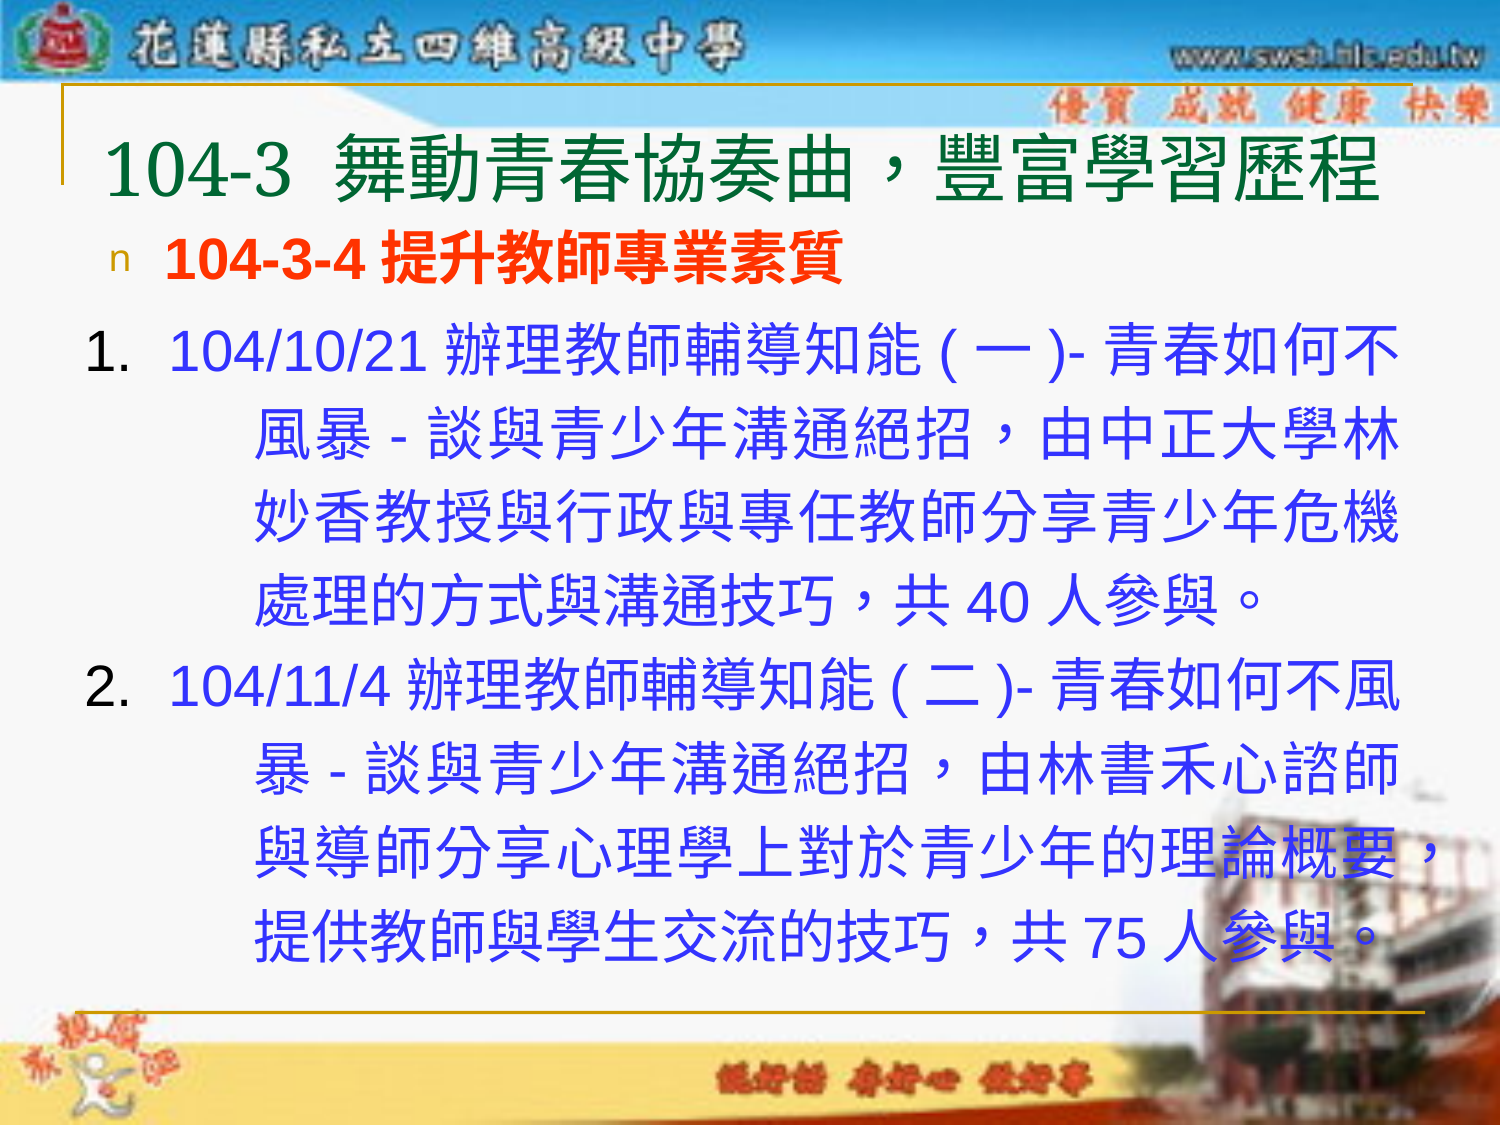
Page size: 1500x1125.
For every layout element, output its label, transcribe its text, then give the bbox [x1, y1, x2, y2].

text_box P36 [0, 1023, 262, 1099]
text_box 104/10/21辦理教師輔導知能(一)-青春如何不風暴-談與青少年溝通絕招，由中正大學林妙香教授與行政與專任教師分享青少年危機處理的方式與溝通技巧，共40人參與。 104/11/4辦理教師輔導知能(二)-青春如何不風暴-談與青少年溝通絕招，由林書禾心諮師與導師分享心理學上對於青少年的理論概要，提供教師與學生交流的技巧，共75人參與。 [70, 291, 1416, 978]
text_box [1080, 1023, 1431, 1099]
text_box 104-3-4提升教師專業素質 [93, 214, 1417, 297]
text_box 104-3 舞動青春協奏曲，豐富學習歷程 [88, 101, 1439, 232]
